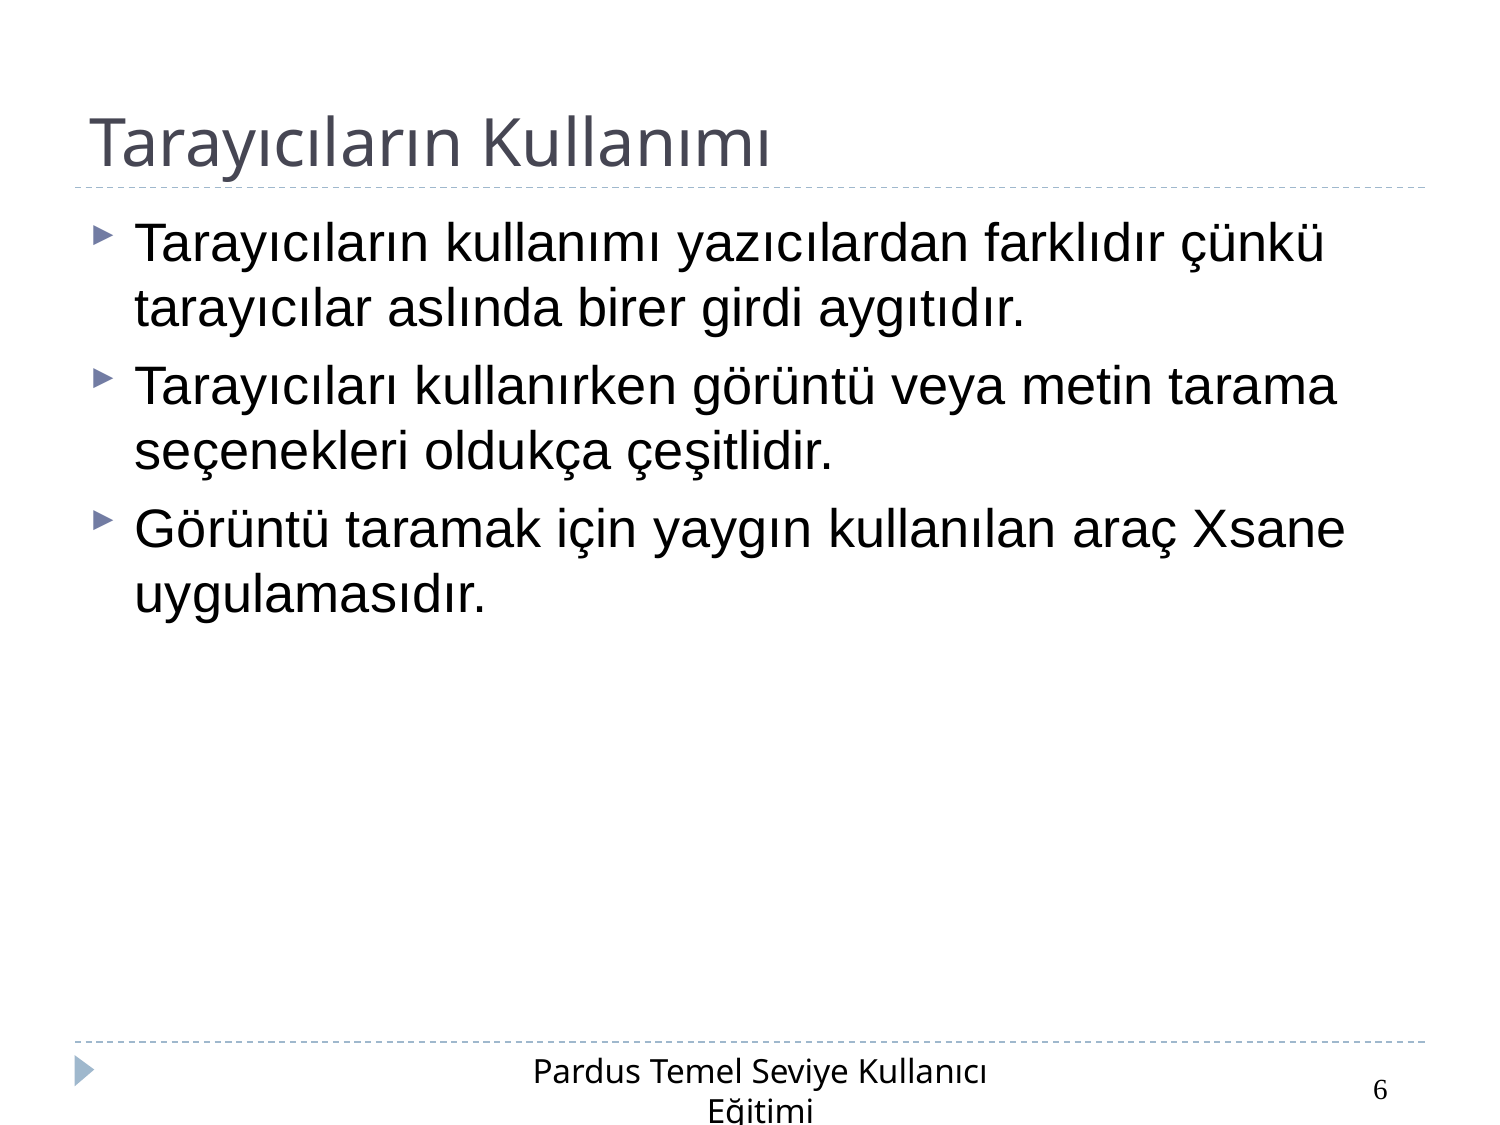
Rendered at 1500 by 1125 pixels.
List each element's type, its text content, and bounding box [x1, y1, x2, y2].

title Tarayıcıların Kullanımı [75, 24, 1425, 188]
list Tarayıcıların kullanımı yazıcılardan farklıdır çünkü tarayıcılar aslında birer girdi aygıtıdır. Tarayıcıları kullanırken görüntü veya metin tarama seçenekleri oldukça çeşitlidir. Görüntü taramak için yaygın kullanılan araç Xsane uygulamasıdır. [75, 200, 1425, 1010]
